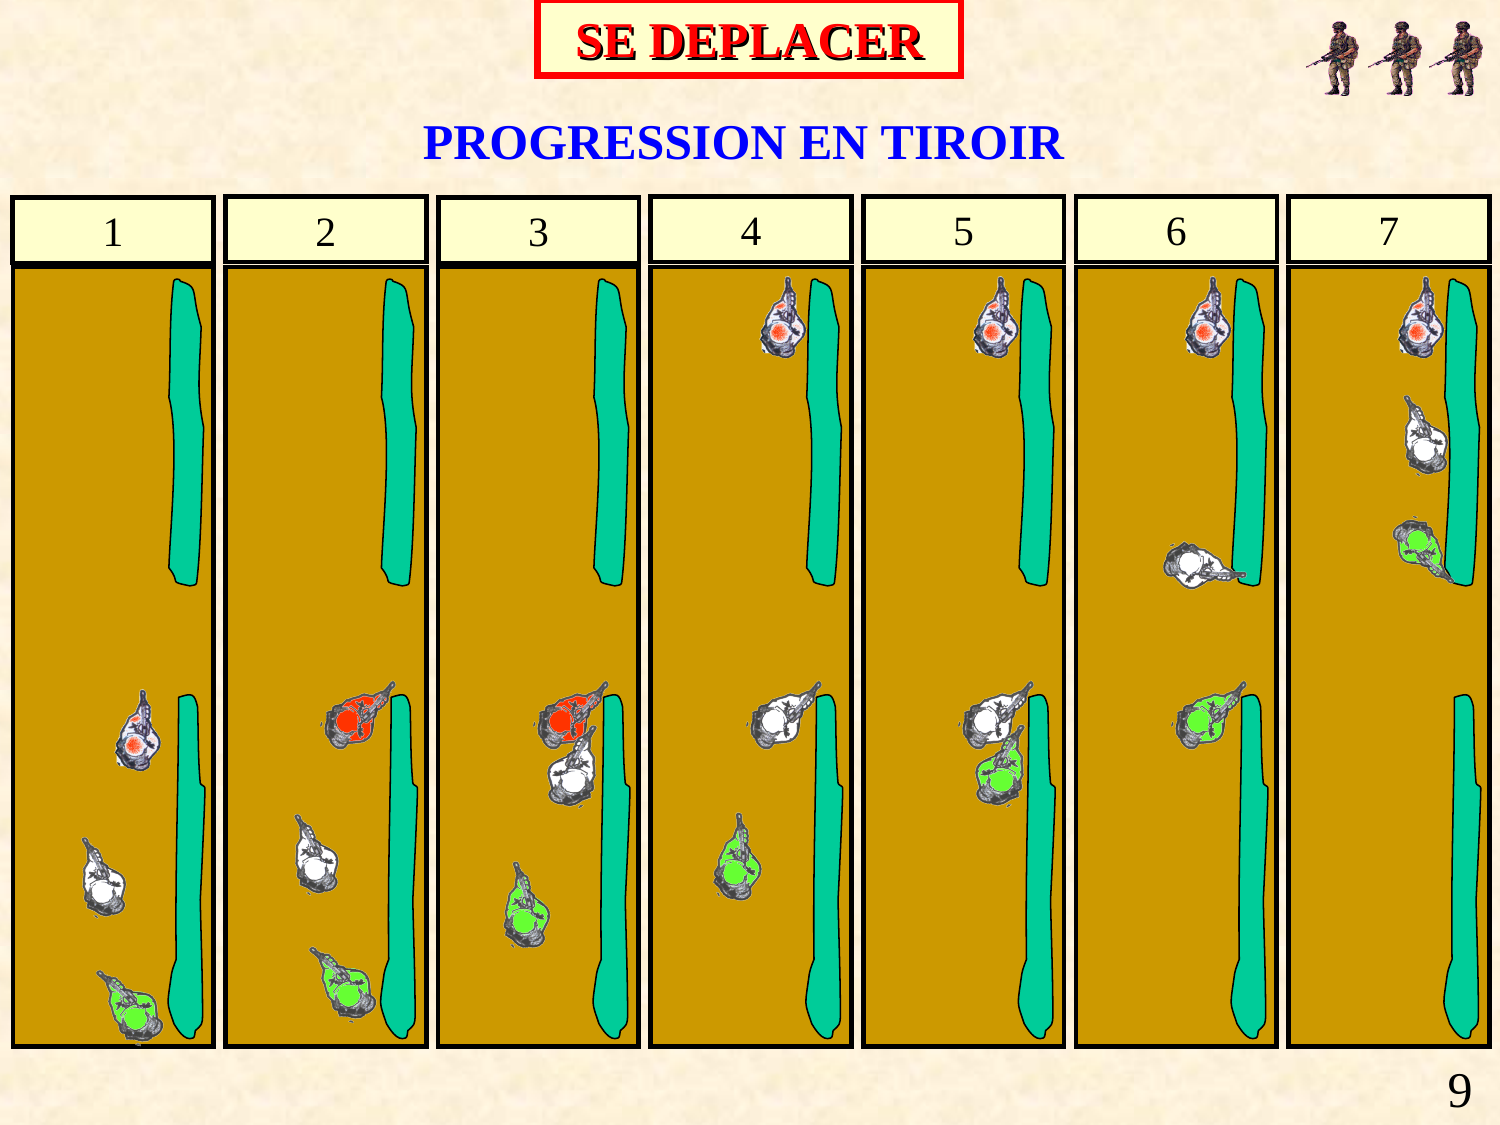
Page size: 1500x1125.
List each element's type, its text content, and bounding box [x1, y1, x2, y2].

text_box [650, 267, 852, 1047]
text_box 4 [650, 196, 852, 262]
text_box [438, 267, 639, 1047]
text_box 3 [438, 197, 640, 263]
text_box PROGRESSION EN TIROIR [408, 101, 1080, 178]
text_box 5 [863, 196, 1065, 262]
text_box 6 [1076, 196, 1277, 262]
text_box [1288, 267, 1490, 1047]
text_box [12, 267, 214, 1047]
text_box [863, 267, 1065, 1047]
picture [0, 0, 1500, 1125]
text_box 7 [1288, 196, 1490, 262]
text_box SE DEPLACER [537, 0, 961, 76]
text_box 1 [12, 197, 214, 263]
text_box 2 [225, 196, 427, 263]
text_box [1076, 267, 1277, 1047]
text_box [225, 267, 427, 1047]
